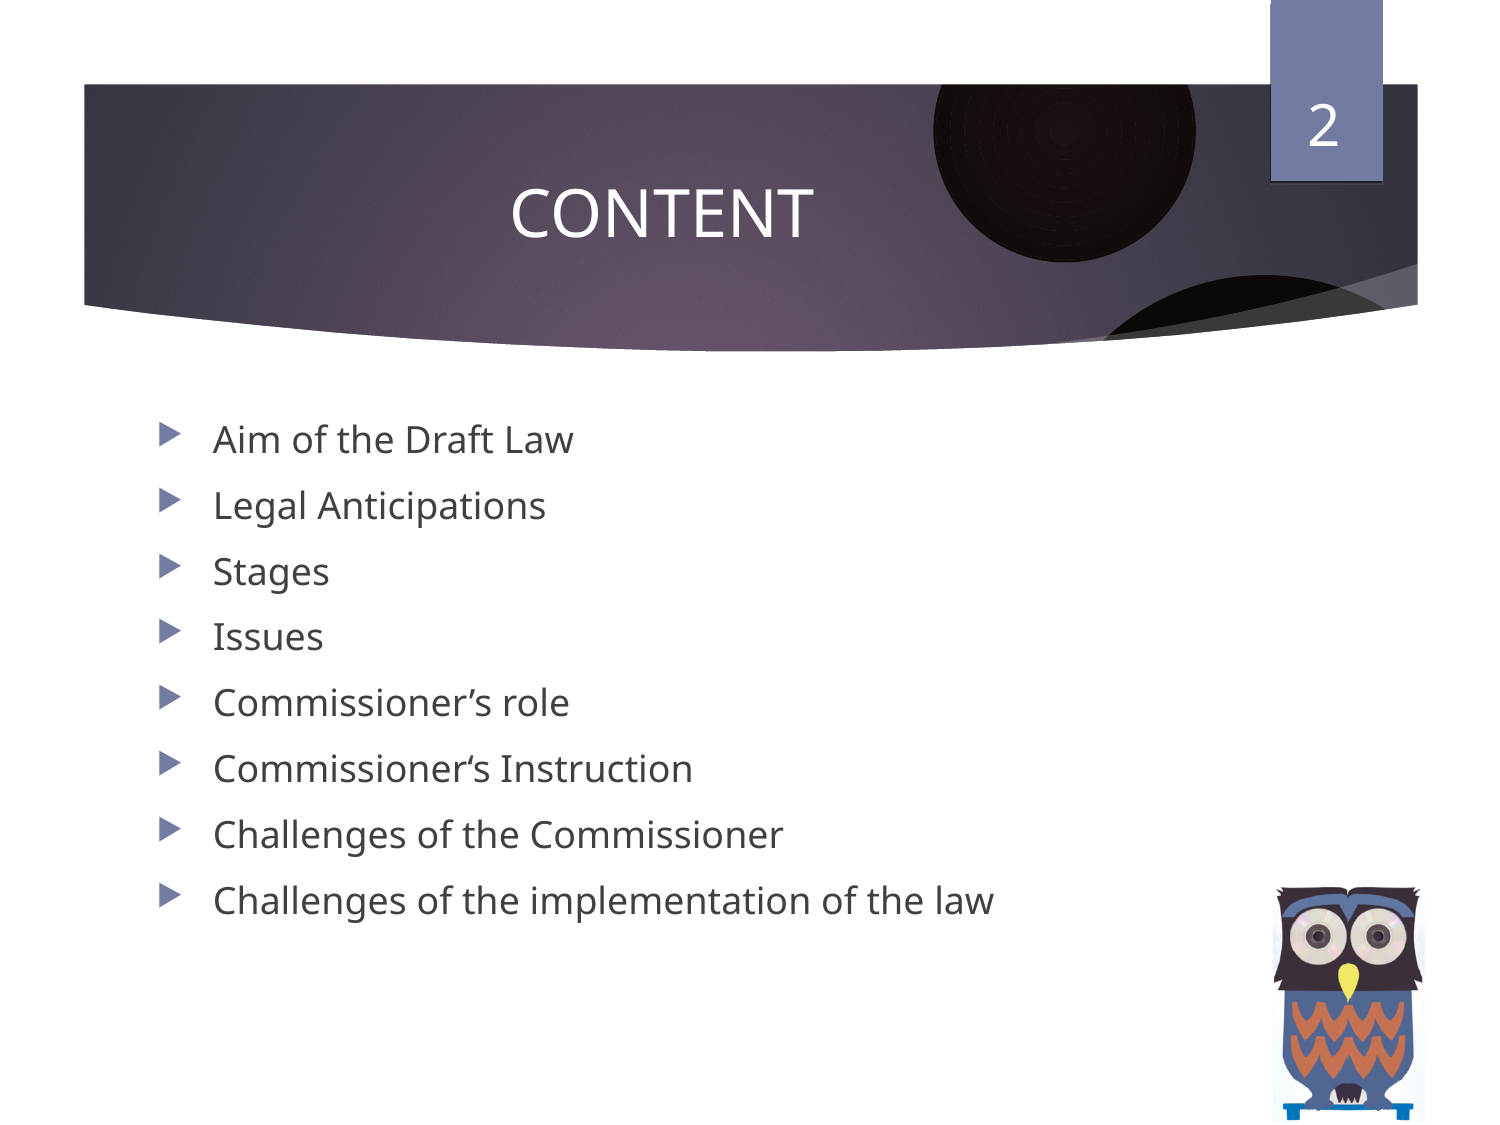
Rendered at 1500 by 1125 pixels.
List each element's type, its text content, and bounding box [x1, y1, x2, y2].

picture [1272, 862, 1426, 1125]
text_box [1259, 48, 1390, 175]
title CONTENT [141, 152, 1183, 269]
list Aim of the Draft Law Legal Anticipations Stages Issues Commissioner’s role Commissioner‘s Instruction Challenges of the Commissioner Challenges of the implementation of the law [141, 408, 1183, 988]
